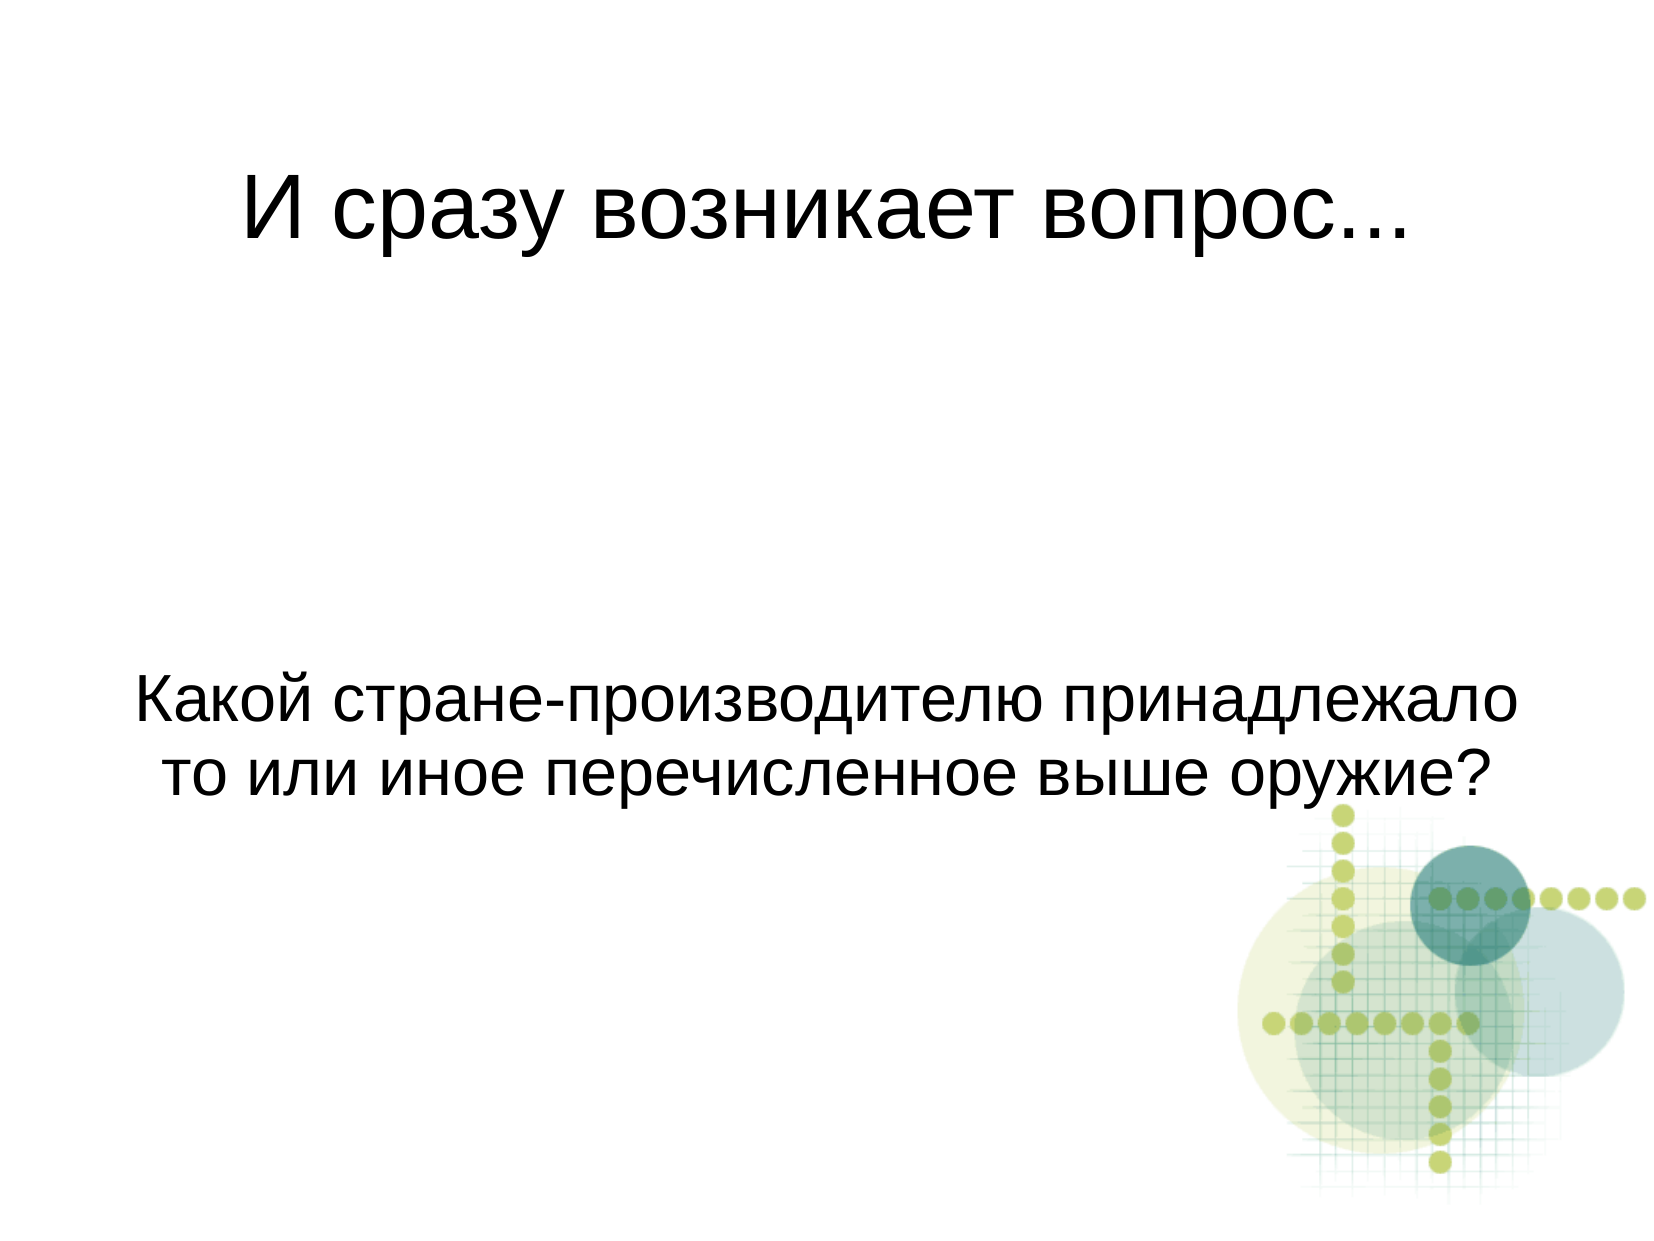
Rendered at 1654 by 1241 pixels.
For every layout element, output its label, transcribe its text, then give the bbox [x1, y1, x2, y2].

subtitle Какой стране-производителю принадлежало то или иное перечисленное выше оружие? [121, 344, 1534, 1127]
picture [1224, 792, 1654, 1211]
title И сразу возникает вопрос... [121, 102, 1534, 311]
